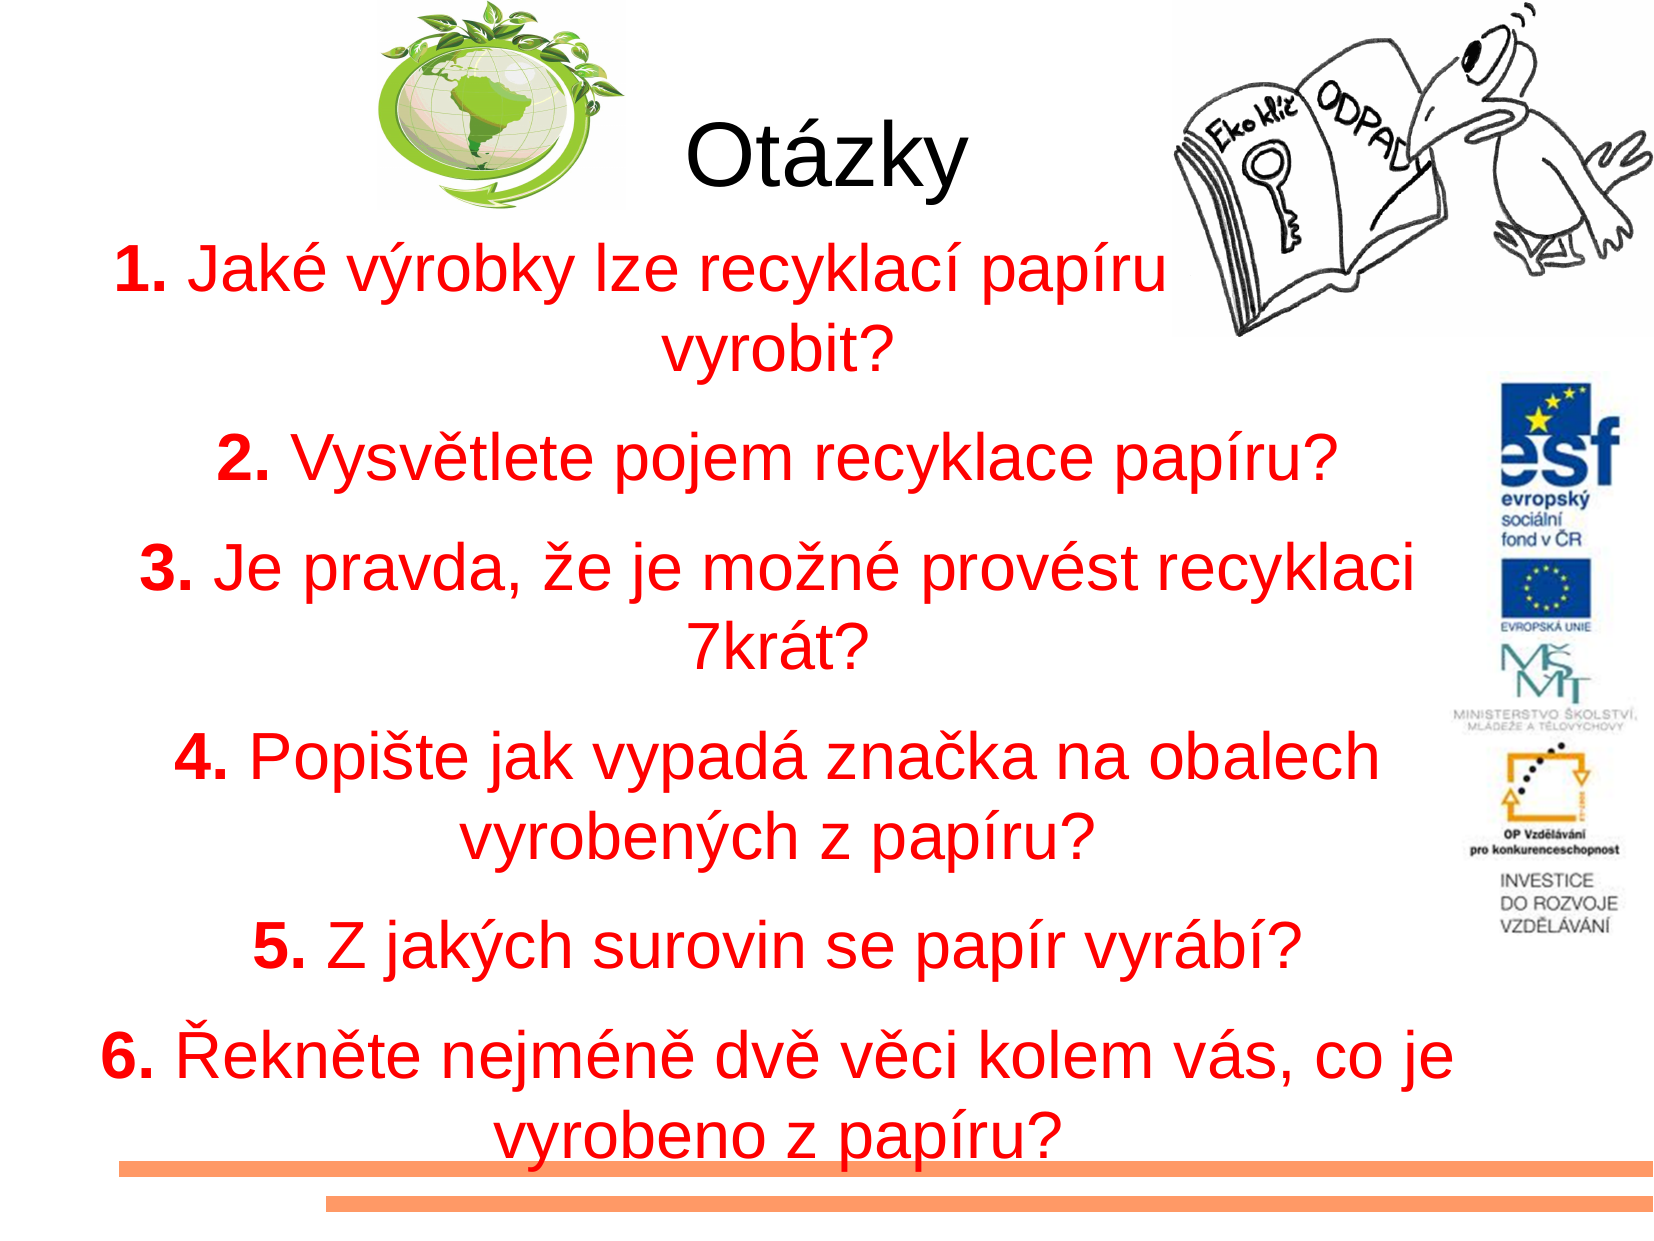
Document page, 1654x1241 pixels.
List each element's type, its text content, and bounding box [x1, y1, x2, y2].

picture [1437, 371, 1654, 945]
subtitle 1. Jaké výrobky lze recyklací papíru můžeme vyrobit? 2. Vysvětlete pojem recyklace papíru? 3. Je pravda, že je možné provést recyklaci 7krát? 4. Popište jak vypadá značka na obalech vyrobených z papíru? 5. Z jakých surovin se papír vyrábí? 6. Řekněte nejméně dvě věci kolem vás, co je vyrobeno z papíru? [58, 224, 1499, 1241]
picture [377, 0, 626, 211]
picture [1172, 0, 1654, 337]
title Otázky [121, 46, 1172, 224]
